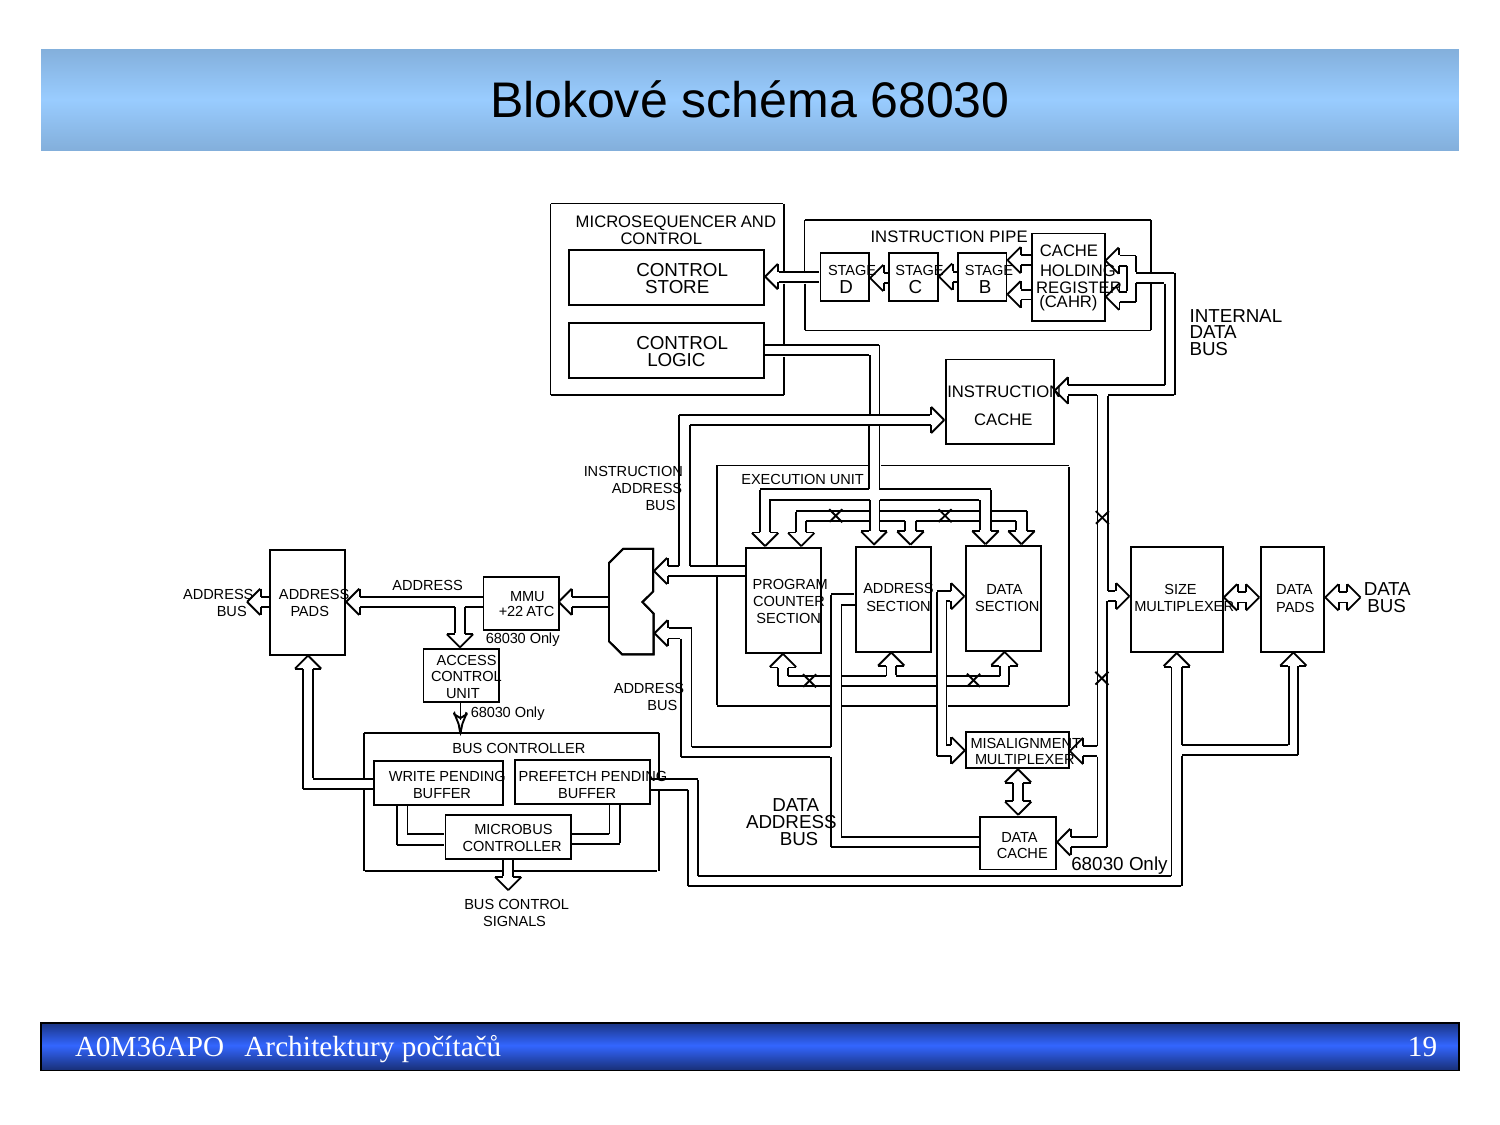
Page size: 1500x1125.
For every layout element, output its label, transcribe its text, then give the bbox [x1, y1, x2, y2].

title Blokové schéma 68030 [41, 49, 1459, 151]
